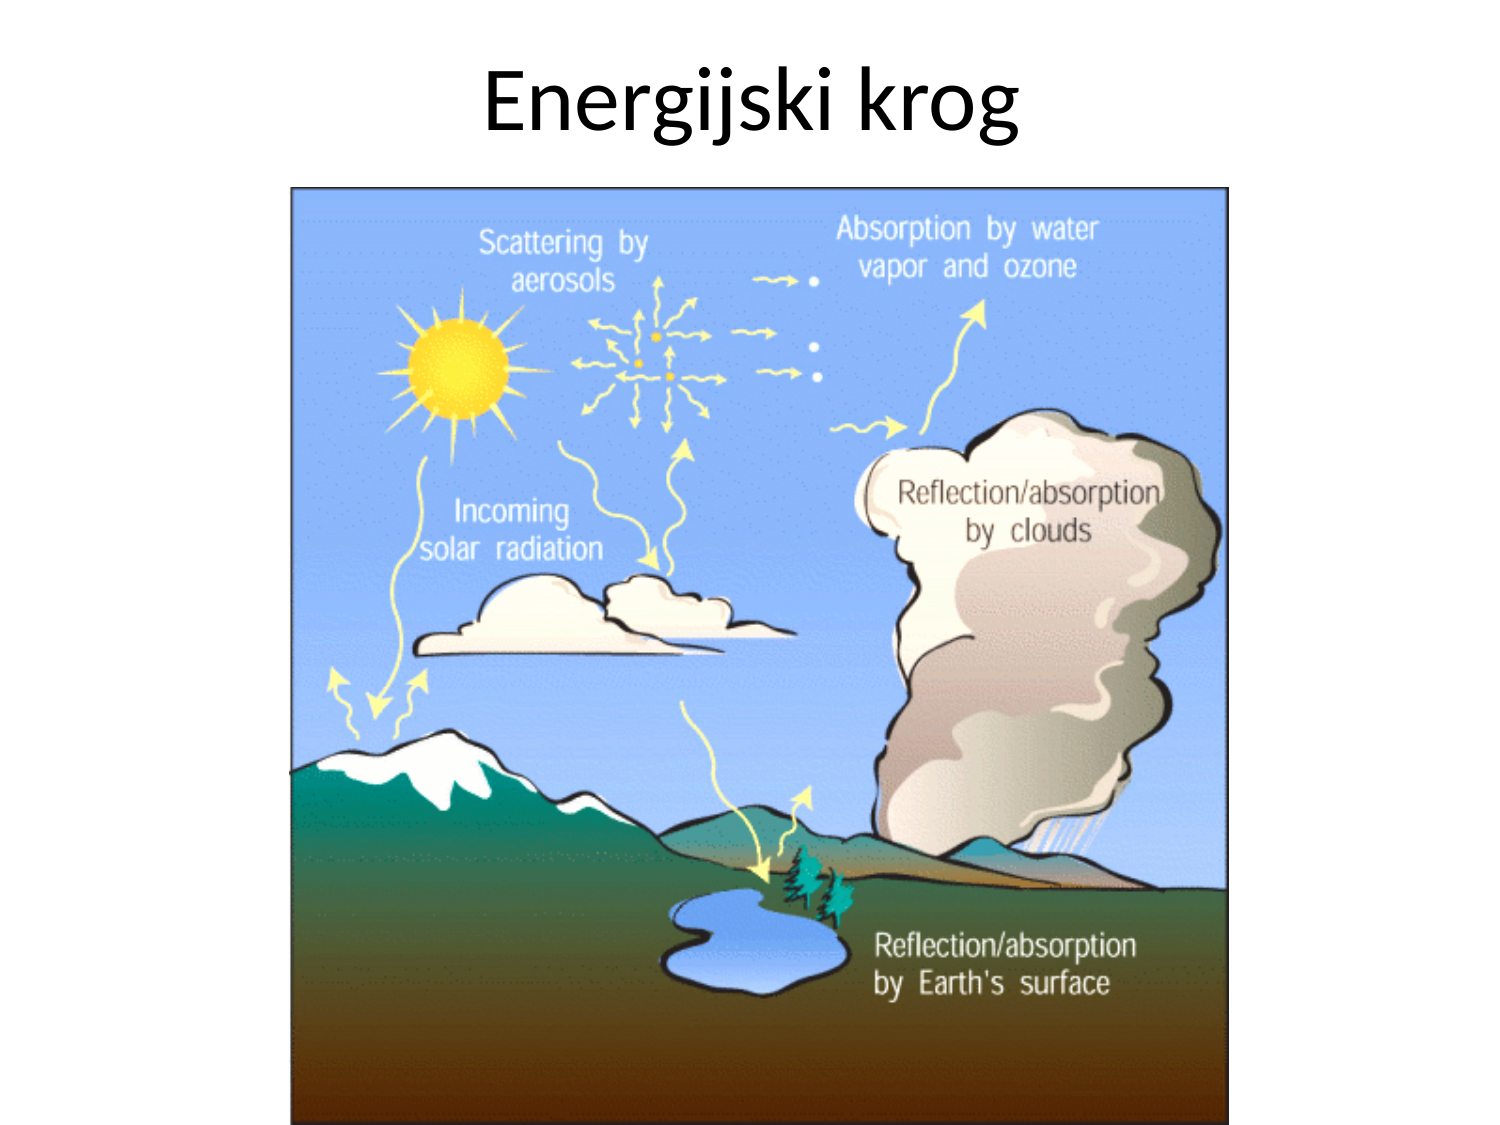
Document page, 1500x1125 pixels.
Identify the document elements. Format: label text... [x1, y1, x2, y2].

picture [289, 187, 1229, 1125]
title Energijski krog [76, 0, 1427, 188]
